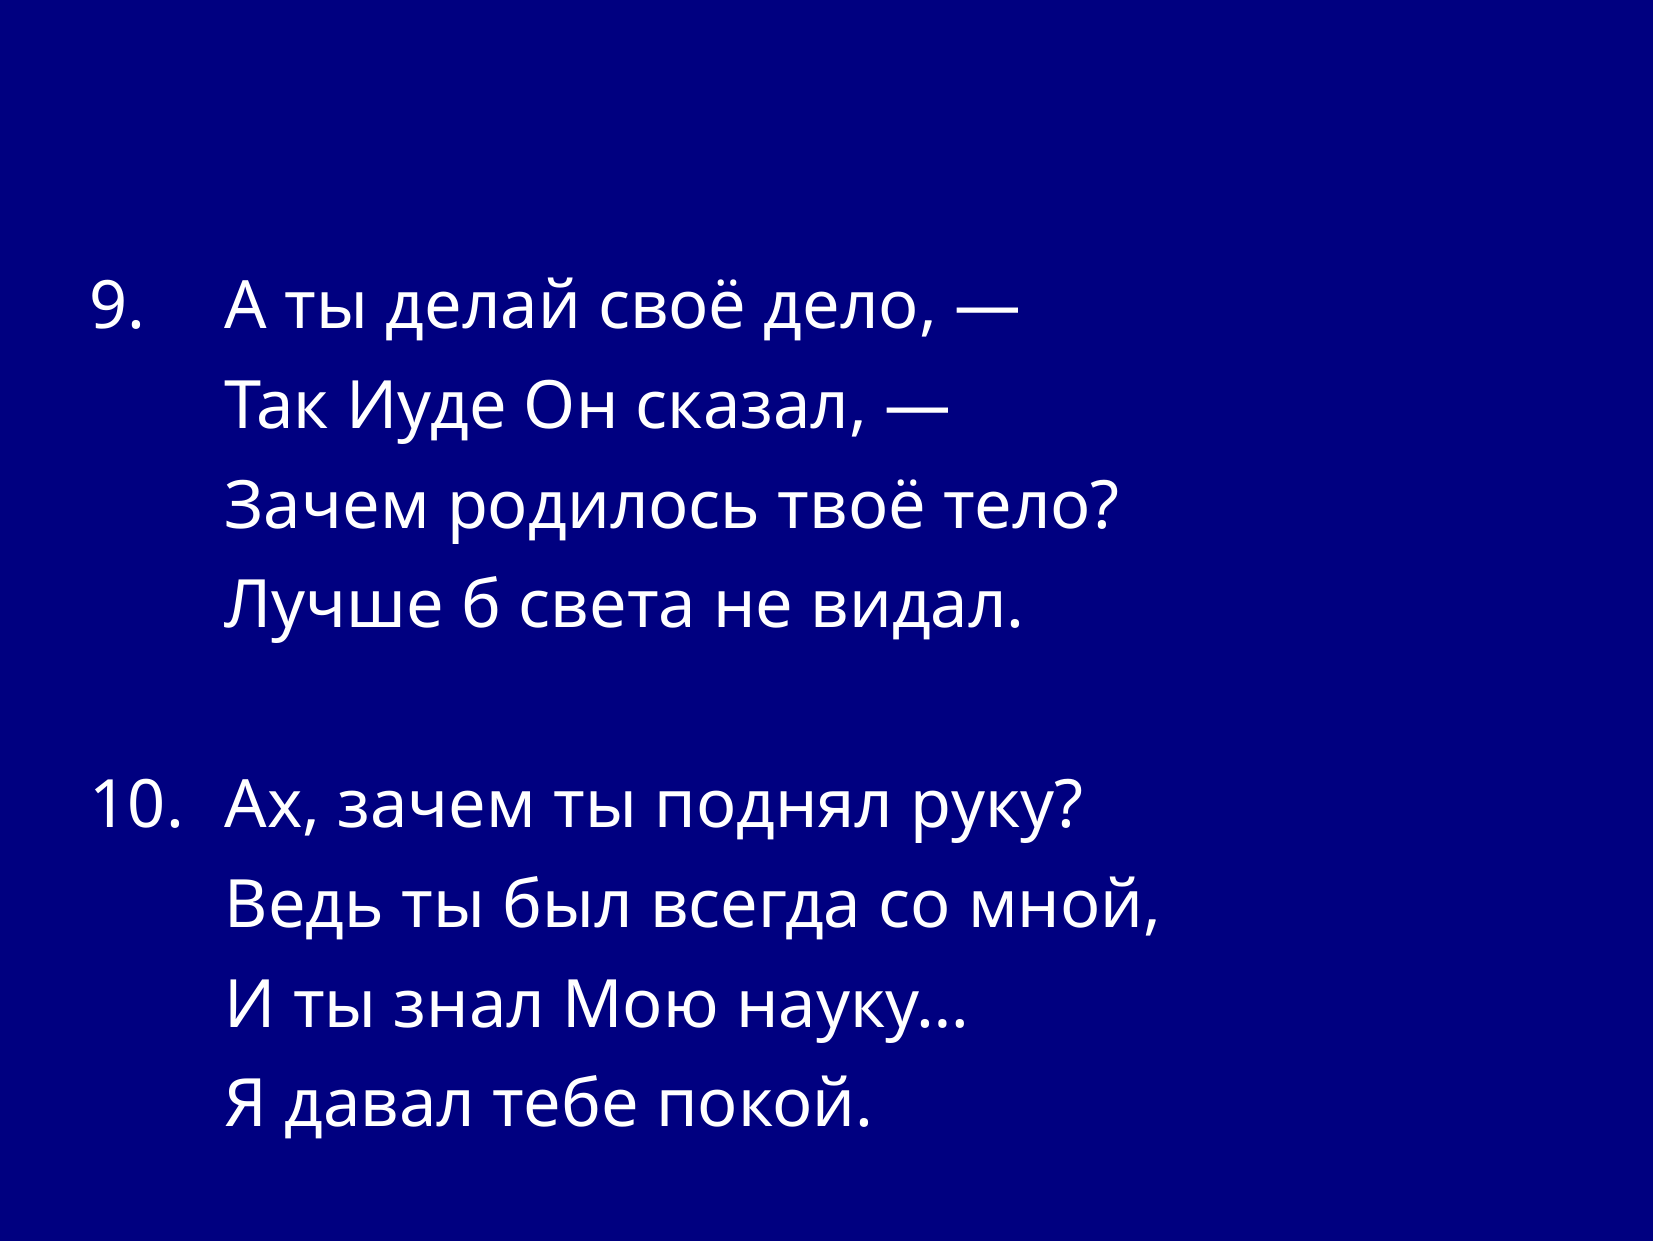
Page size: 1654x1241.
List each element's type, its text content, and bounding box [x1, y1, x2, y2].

text_box 9. А ты делай своё дело, — Так Иуде Он сказал, — Зачем родилось твоё тело? Лучше б света не видал. 10. Ах, зачем ты поднял руку? Ведь ты был всегда со мной, И ты знал Мою науку… Я давал тебе покой. [75, 150, 1576, 1163]
